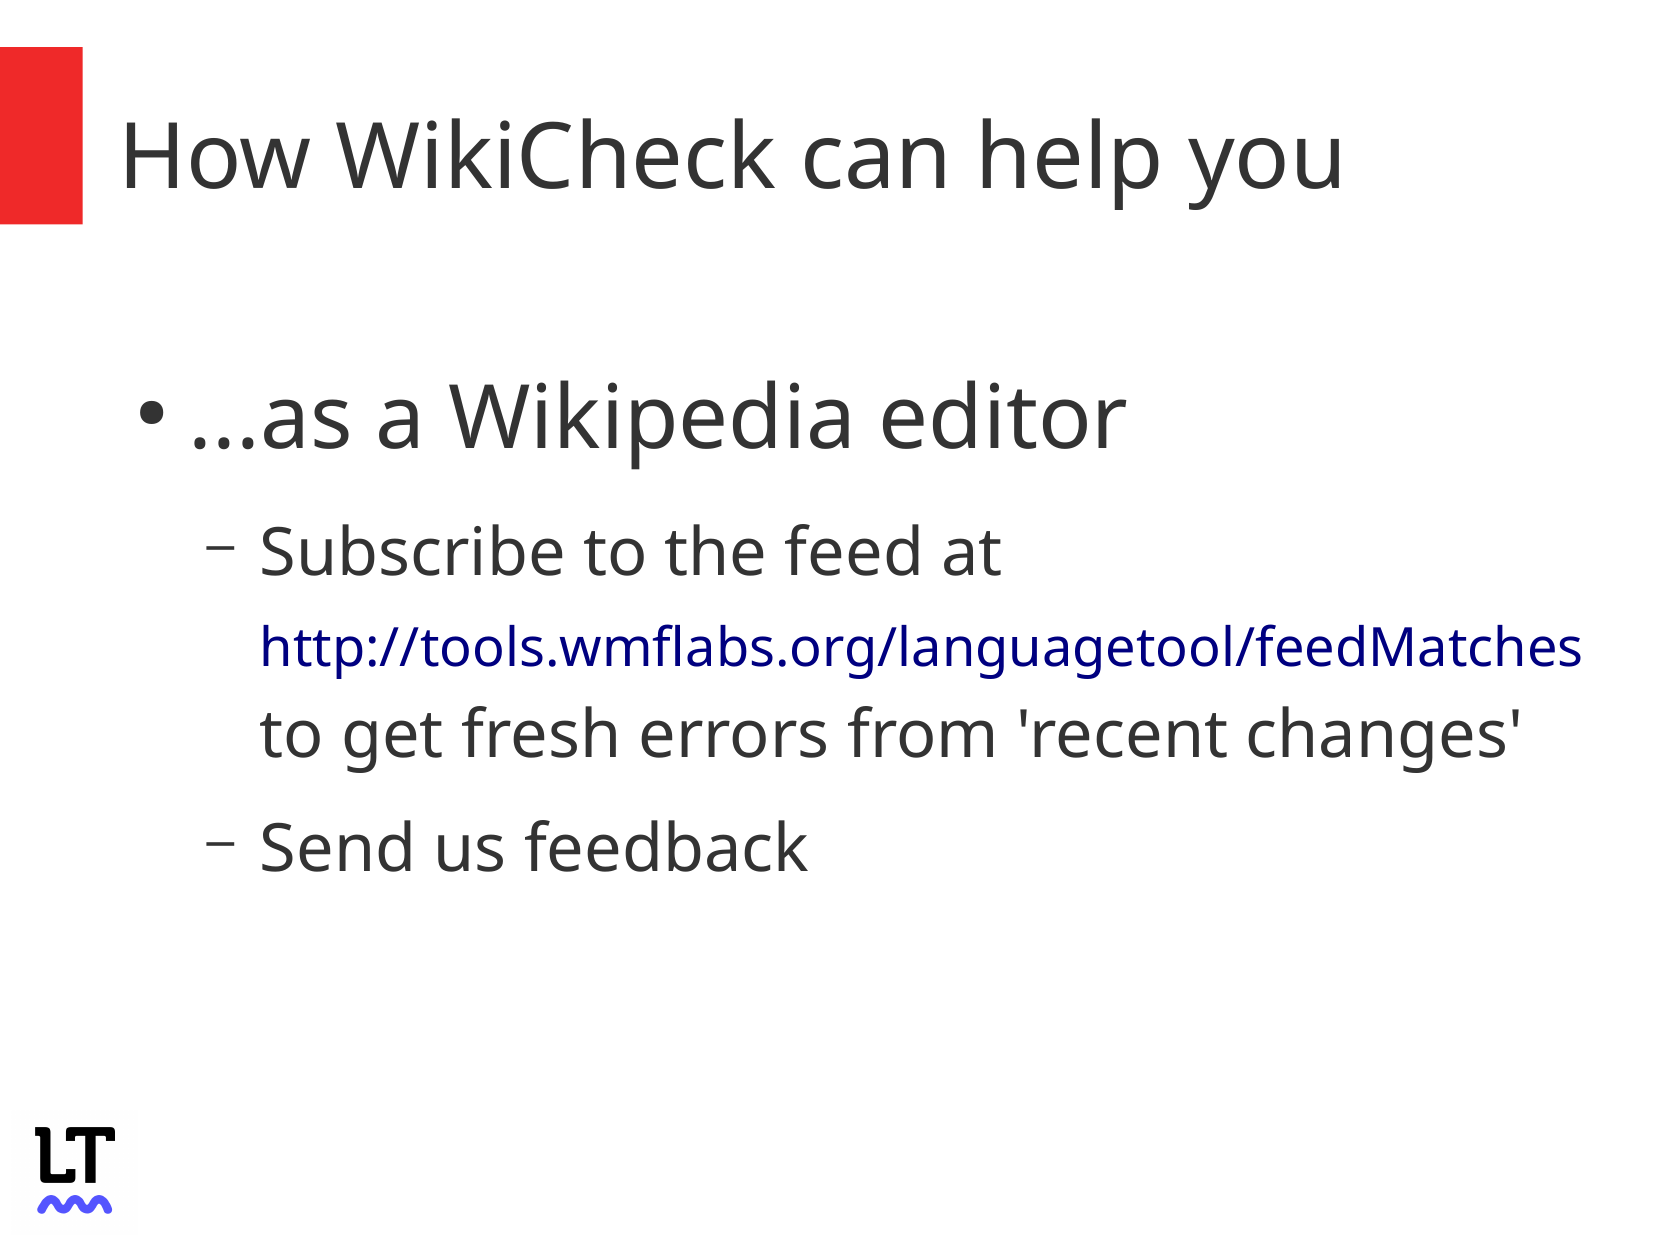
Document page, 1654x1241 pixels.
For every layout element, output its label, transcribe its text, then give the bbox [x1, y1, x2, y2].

title How WikiCheck can help you [118, 49, 1571, 257]
picture [11, 1110, 138, 1235]
list ...as a Wikipedia editor Subscribe to the feed at http://tools.wmflabs.org/languagetool/feedMatches to get fresh errors from 'recent changes' Send us feedback [118, 354, 1607, 1074]
